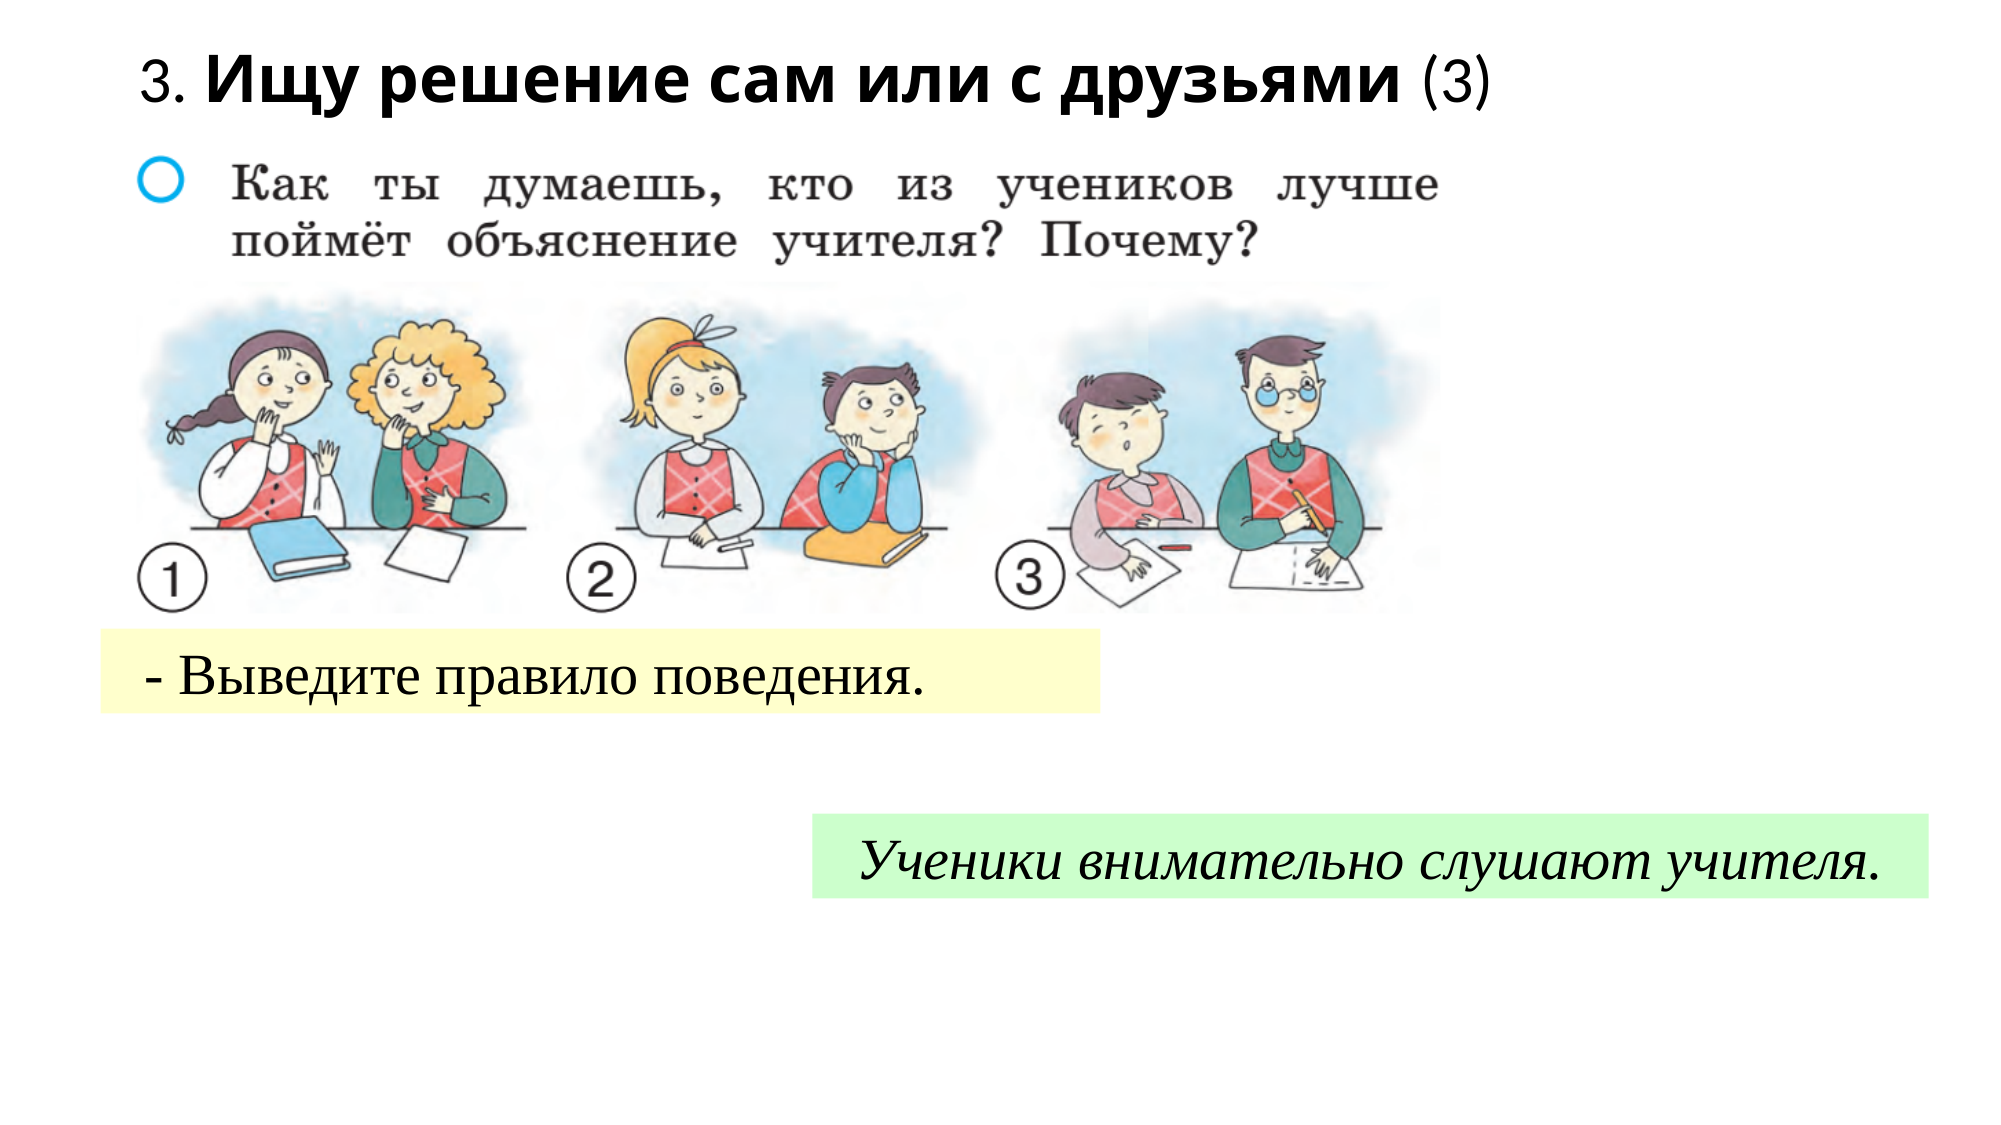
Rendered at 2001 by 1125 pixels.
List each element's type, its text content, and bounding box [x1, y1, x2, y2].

text_box Ученики внимательно слушают учителя. [812, 813, 1929, 899]
text_box - Выведите правило поведения. [100, 628, 1101, 714]
picture [100, 154, 1483, 634]
title 3. Ищу решение сам или с друзьями (3) [123, 38, 1849, 125]
